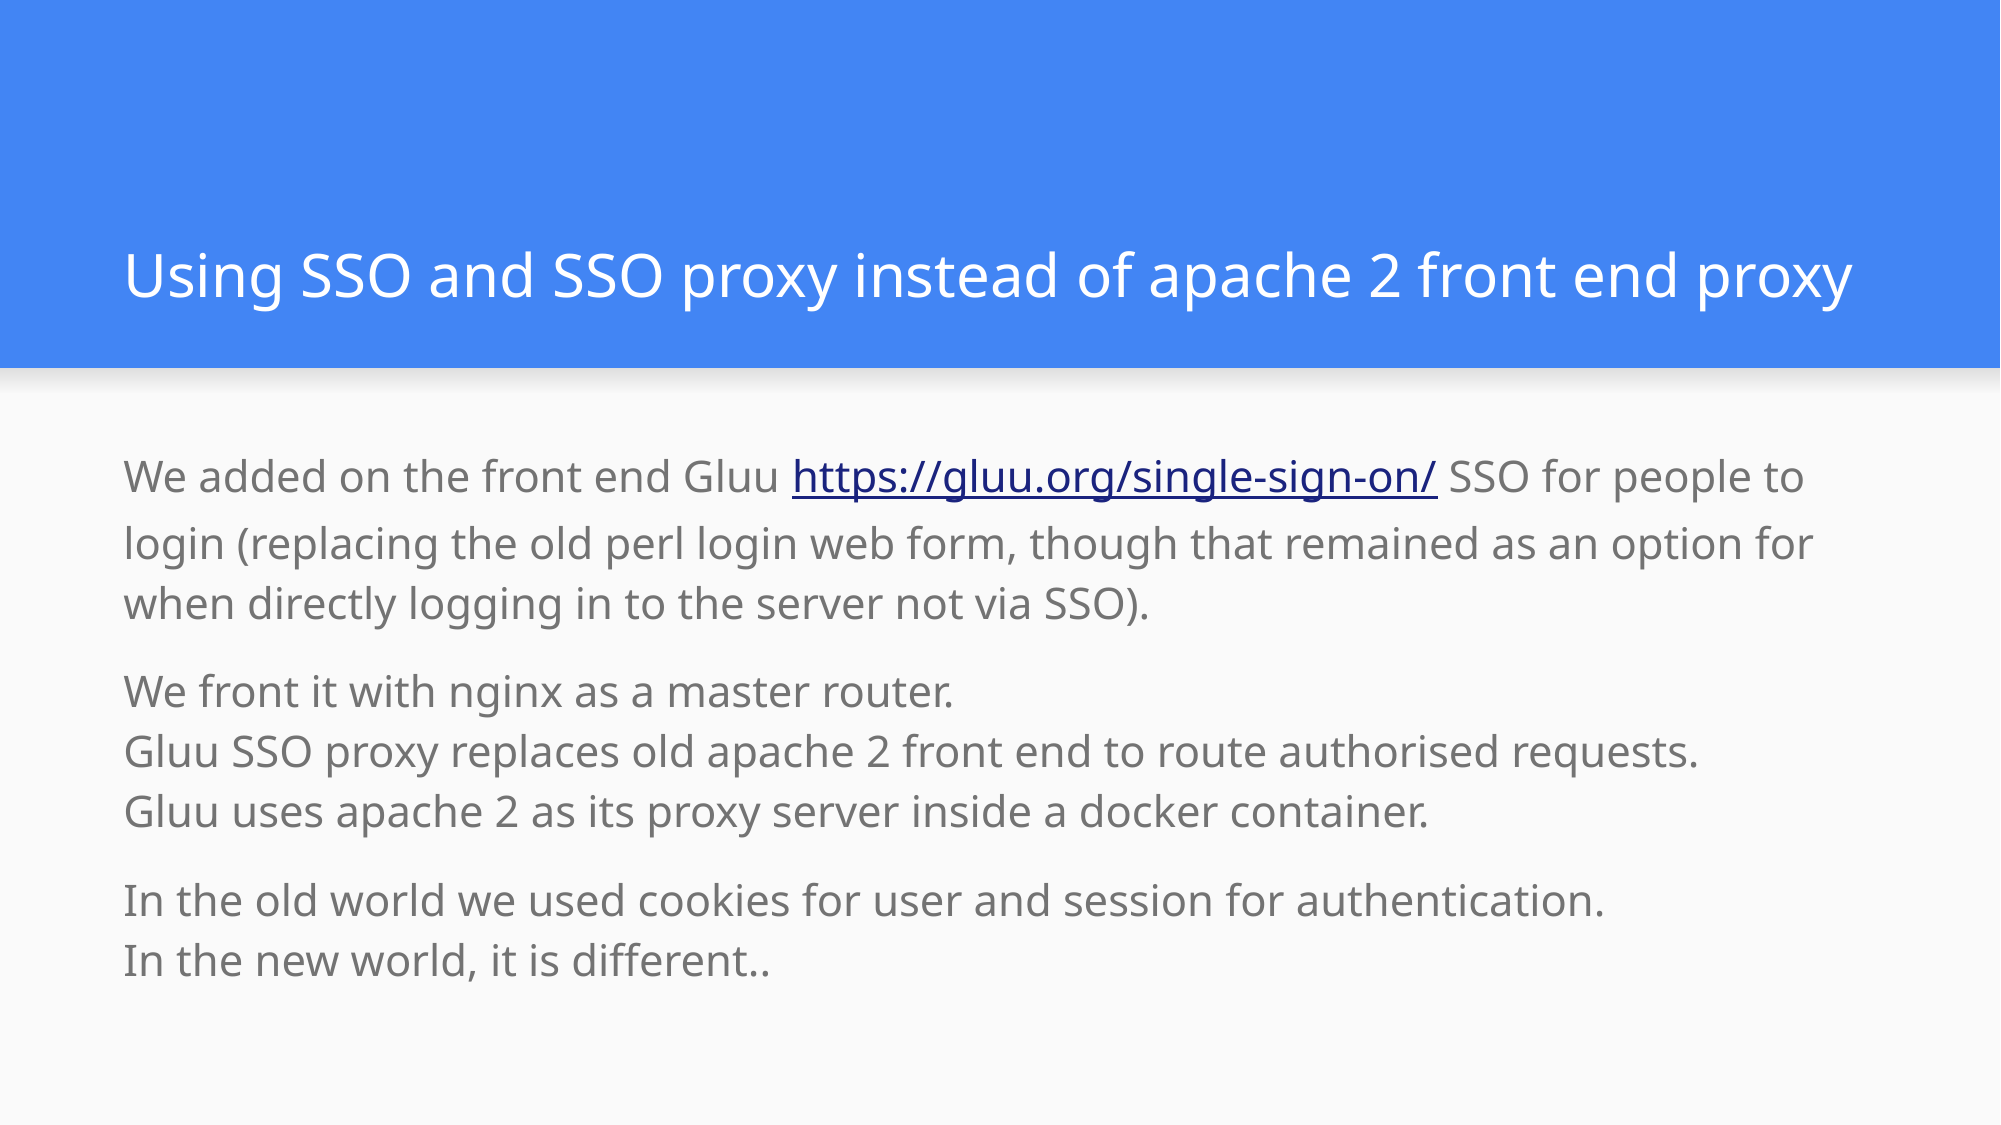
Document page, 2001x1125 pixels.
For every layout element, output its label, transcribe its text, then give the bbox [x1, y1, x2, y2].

list We added on the front end Gluu https://gluu.org/single-sign-on/ SSO for people to login (replacing the old perl login web form, though that remained as an option for when directly logging in to the server not via SSO). We front it with nginx as a master router. Gluu SSO proxy replaces old apache 2 front end to route authorised requests. Gluu uses apache 2 as its proxy server inside a docker container. In the old world we used cookies for user and session for authentication. In the new world, it is different.. [103, 419, 1902, 1013]
title Using SSO and SSO proxy instead of apache 2 front end proxy [103, 161, 1902, 330]
